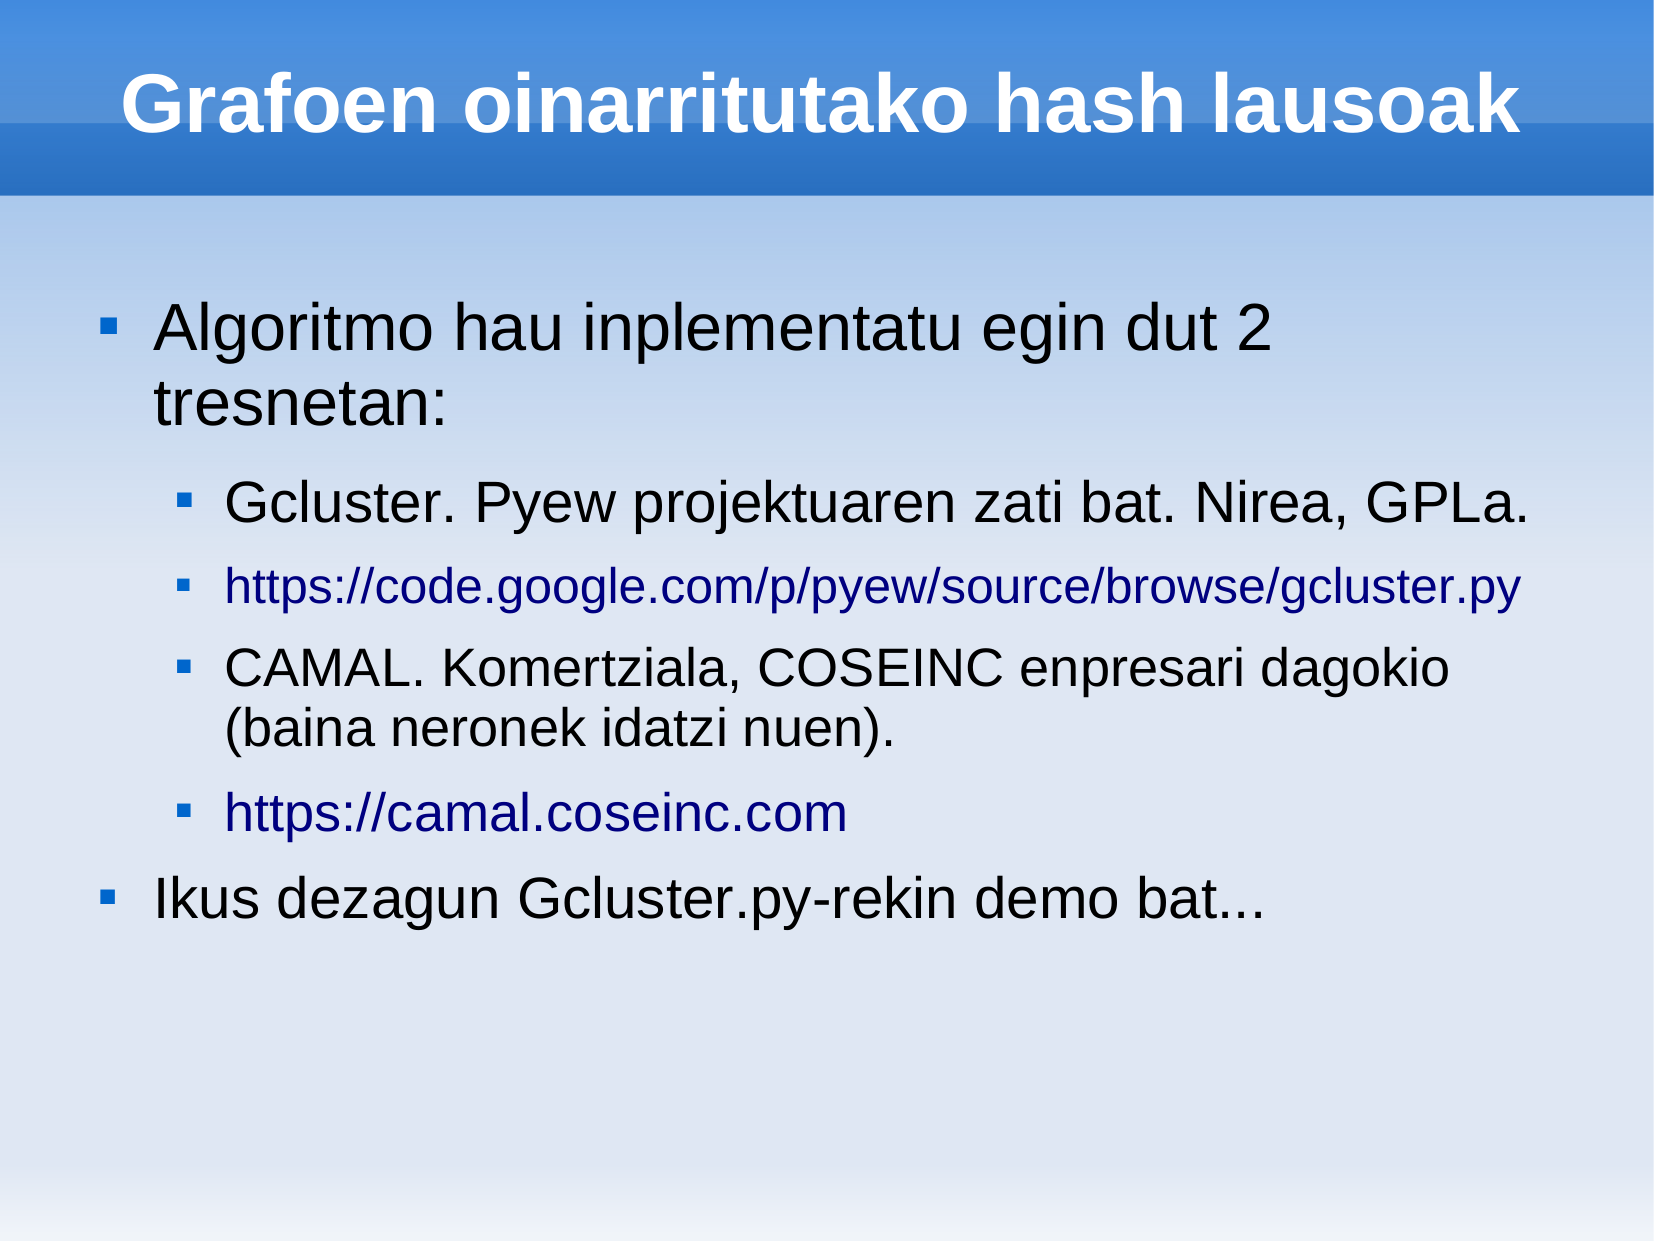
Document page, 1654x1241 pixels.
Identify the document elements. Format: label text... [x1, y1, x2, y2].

list Algoritmo hau inplementatu egin dut 2 tresnetan: Gcluster. Pyew projektuaren zati bat. Nirea, GPLa. https://code.google.com/p/pyew/source/browse/gcluster.py CAMAL. Komertziala, COSEINC enpresari dagokio (baina neronek idatzi nuen). https://camal.coseinc.com Ikus dezagun Gcluster.py-rekin demo bat... [82, 290, 1571, 1109]
title Grafoen oinarritutako hash lausoak [76, 0, 1565, 208]
picture [0, 0, 1654, 1241]
